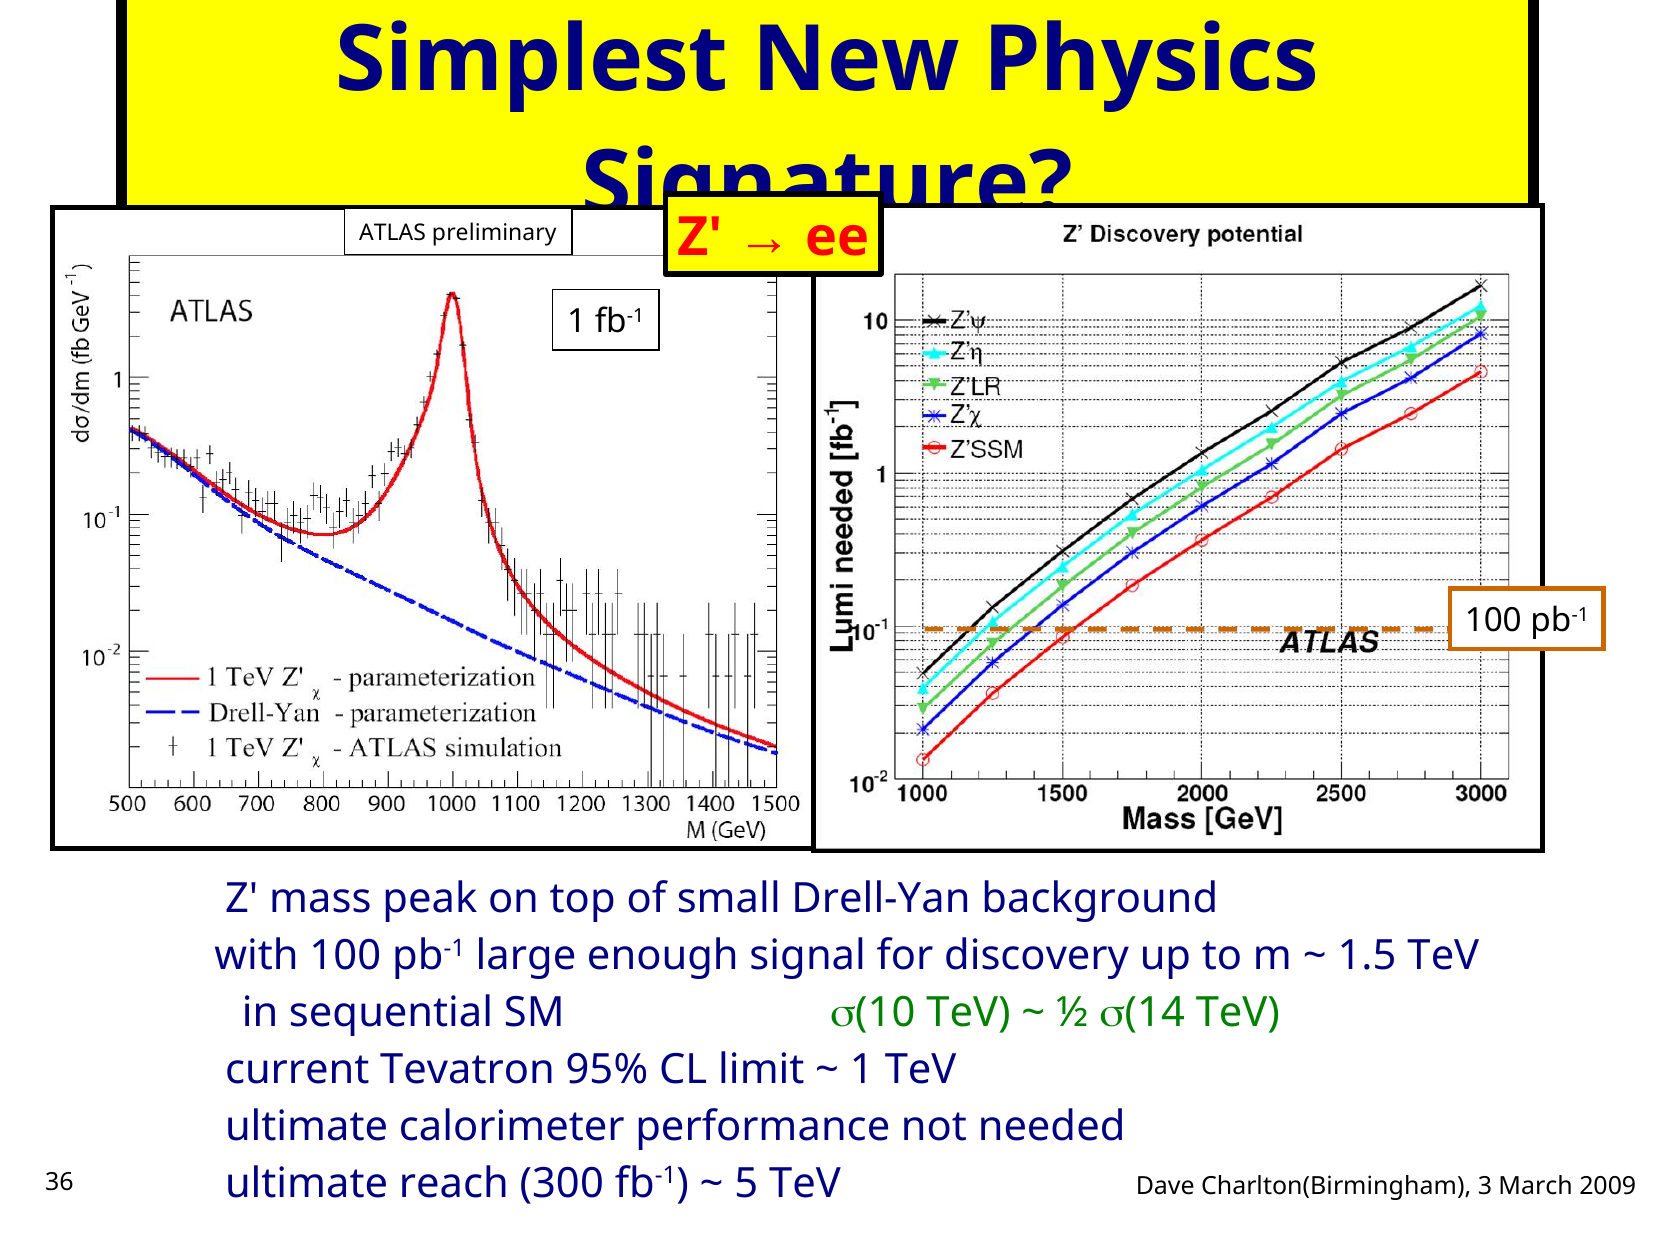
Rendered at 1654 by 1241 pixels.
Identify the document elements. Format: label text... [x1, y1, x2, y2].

text_box Z' mass peak on top of small Drell-Yan background with 100 pb-1 large enough signal for discovery up to m ~ 1.5 TeV in sequential SM (10 TeV) ~ ½ (14 TeV)‏ current Tevatron 95% CL limit ~ 1 TeV ultimate calorimeter performance not needed ultimate reach (300 fb-1) ~ 5 TeV [124, 859, 1532, 1218]
text_box 1 fb-1 [552, 289, 659, 351]
text_box 100 pb-1 [1450, 588, 1604, 650]
title Simplest New Physics Signature? [121, 63, 1534, 172]
text_box ATLAS preliminary [344, 207, 572, 255]
picture [54, 210, 811, 847]
text_box Z' → ee [665, 193, 881, 263]
picture [815, 207, 1541, 849]
